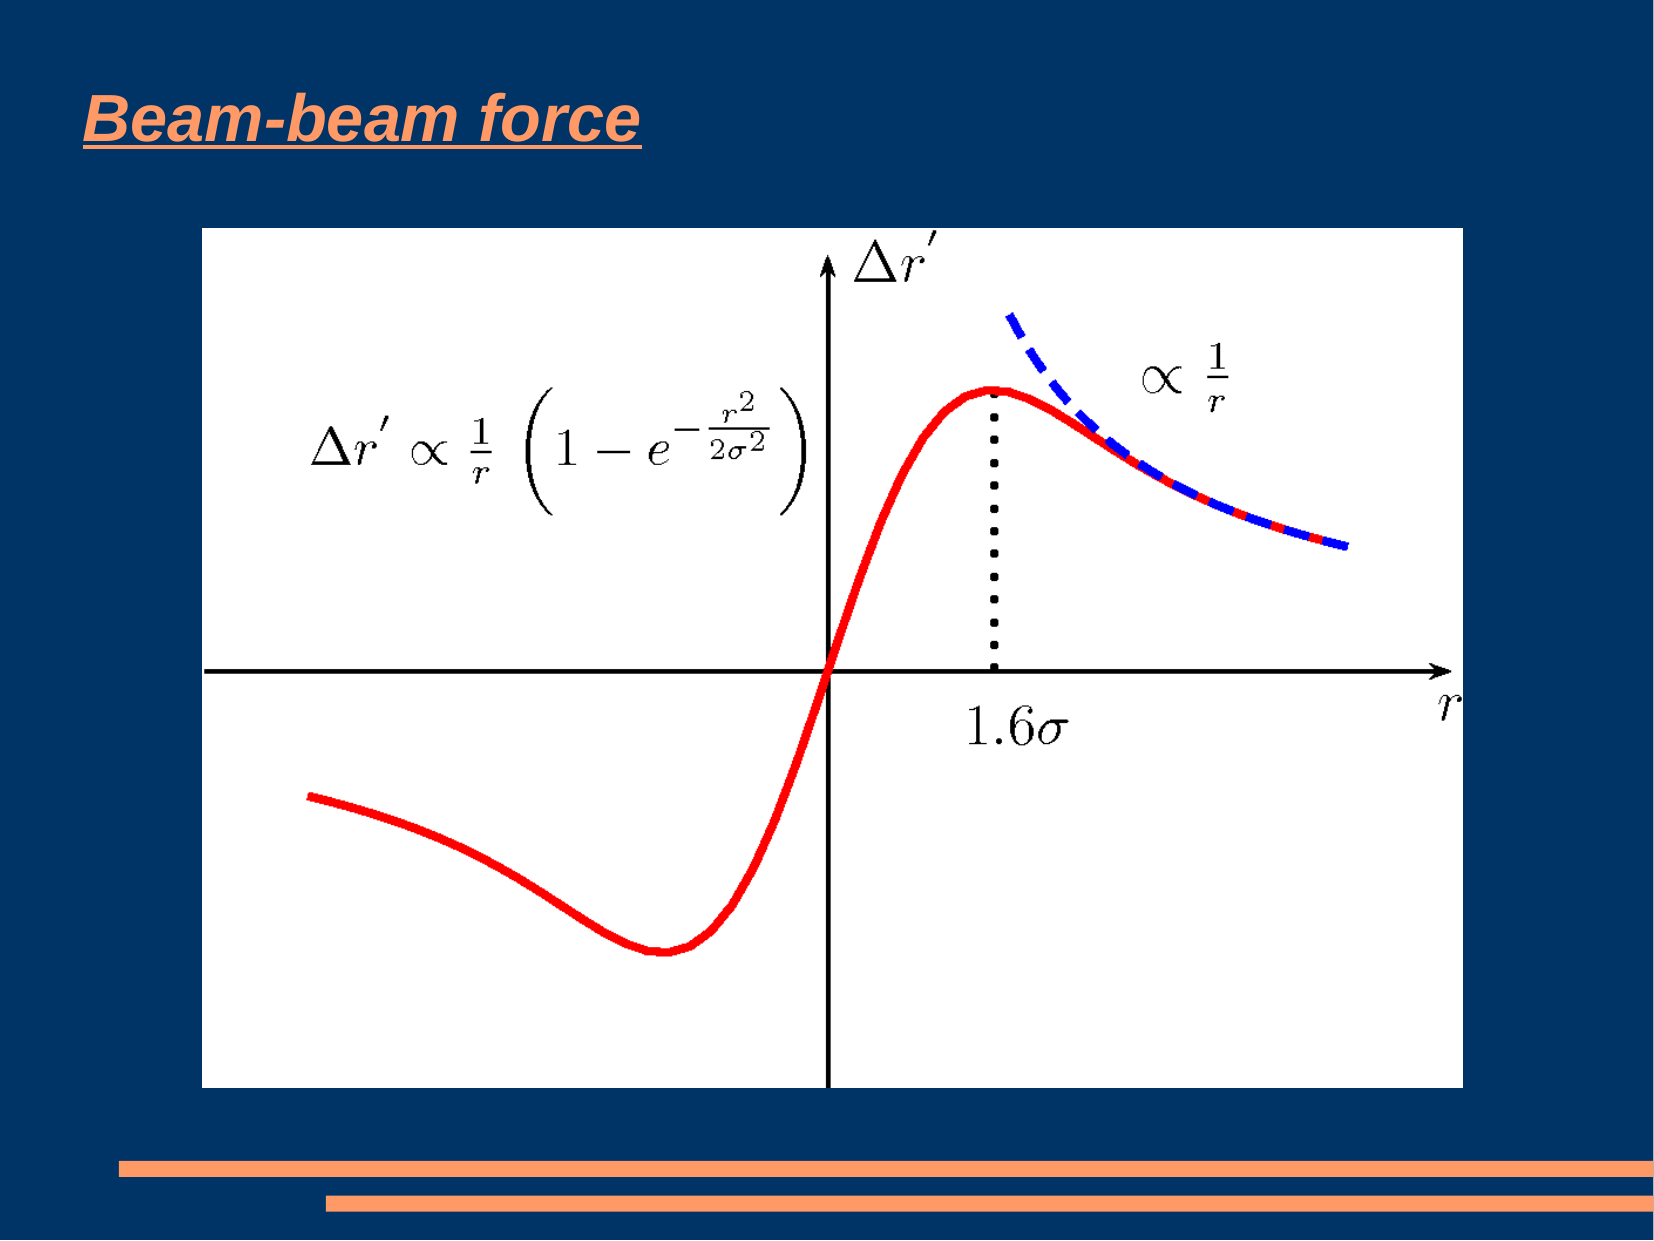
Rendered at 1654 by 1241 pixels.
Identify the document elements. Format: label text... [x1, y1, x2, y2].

title Beam-beam force [82, 49, 1571, 188]
picture [202, 228, 1463, 1088]
